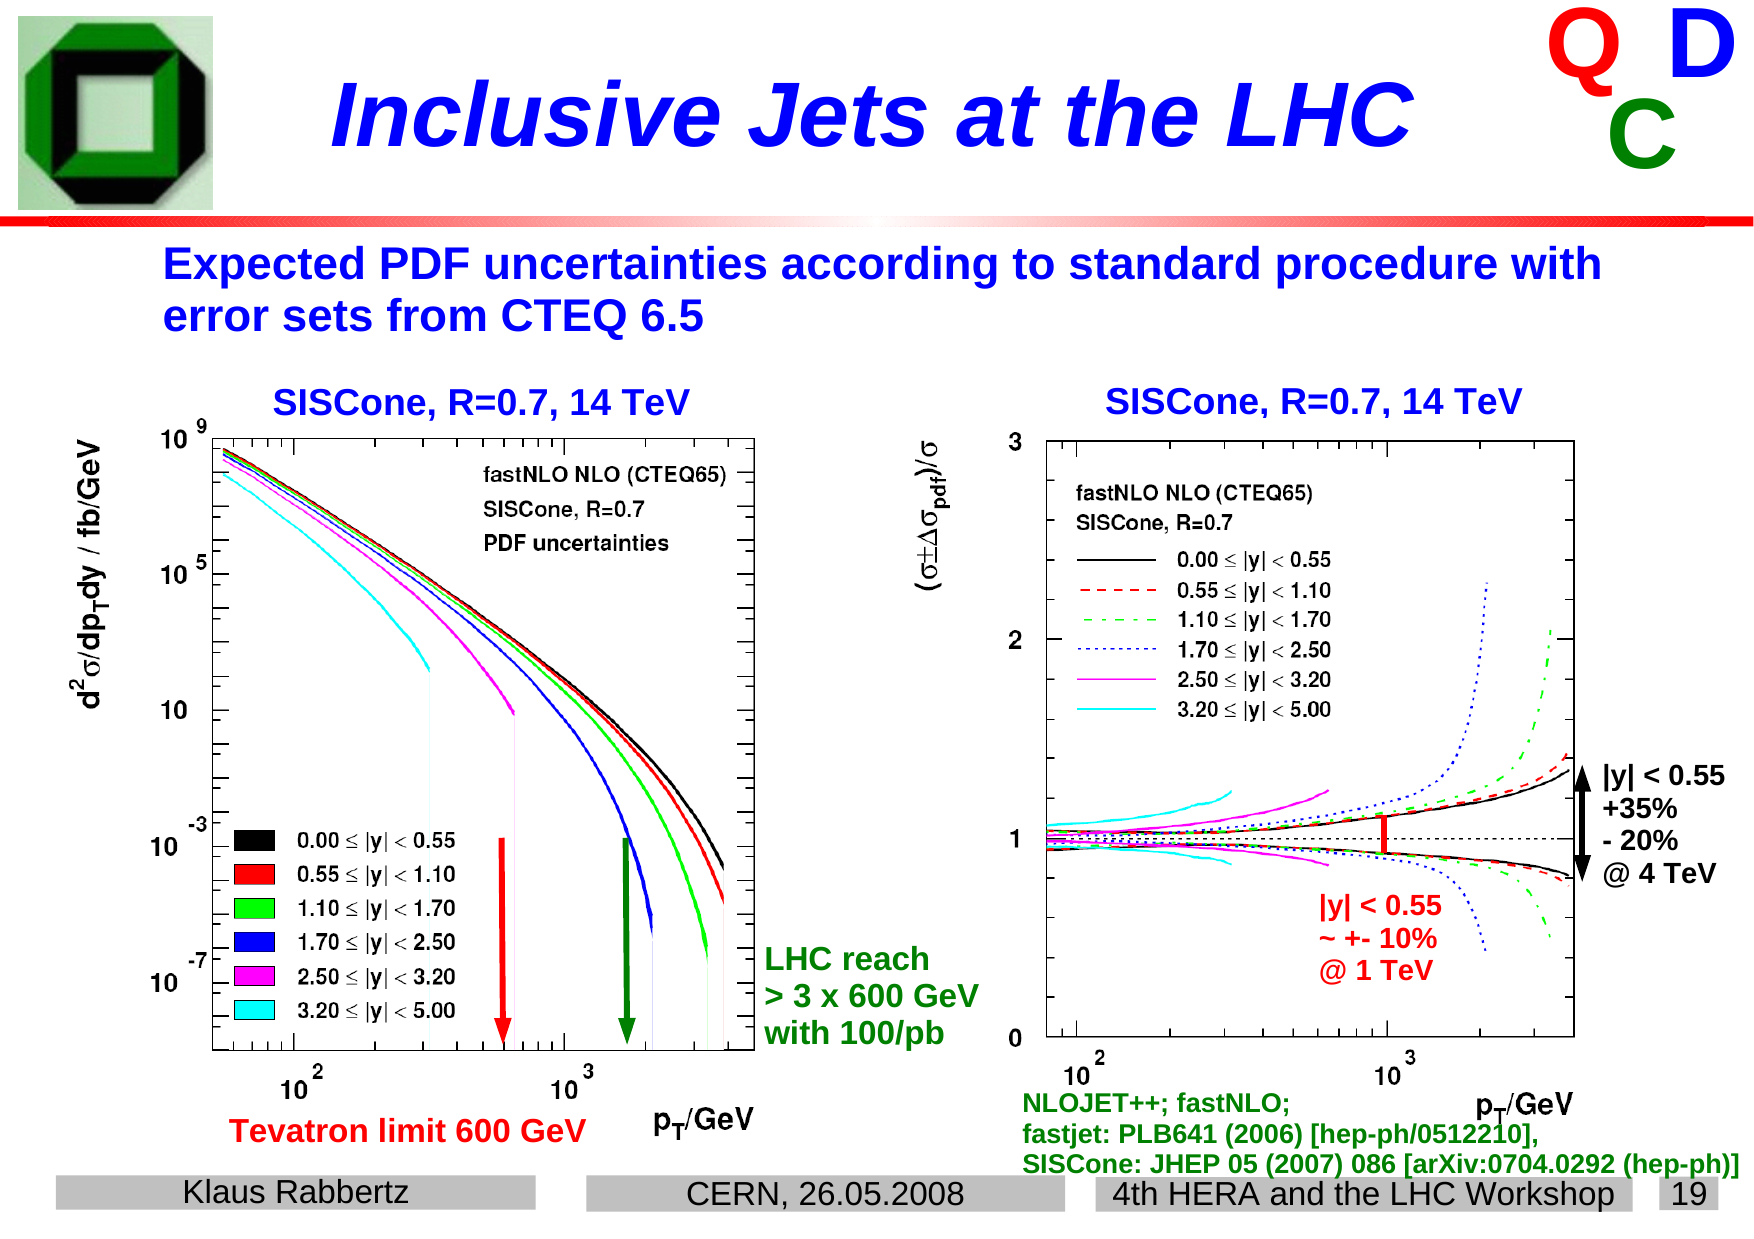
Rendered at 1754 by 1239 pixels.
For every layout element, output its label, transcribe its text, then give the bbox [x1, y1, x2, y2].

text_box NLOJET++; fastNLO; fastjet: PLB641 (2006) [hep-ph/0512210], SISCone: JHEP 05 (2007) 086 [arXiv:0704.0292 (hep-ph)] [1010, 1076, 1736, 1192]
text_box SISCone, R=0.7, 14 TeV [260, 369, 703, 436]
text_box SISCone, R=0.7, 14 TeV [1093, 369, 1536, 418]
title Inclusive Jets at the LHC [220, 27, 1525, 202]
text_box Expected PDF uncertainties according to standard procedure with error sets from CTEQ 6.5 [150, 226, 1706, 353]
text_box LHC reach > 3 x 600 GeV with 100/pb [752, 928, 993, 1064]
text_box |y| < 0.55 ~ +- 10% @ 1 TeV [1307, 876, 1452, 999]
picture [18, 16, 213, 210]
text_box Tevatron limit 600 GeV [217, 1101, 600, 1162]
picture [65, 415, 784, 1146]
picture [903, 418, 1602, 1128]
text_box |y| < 0.55 +35% - 20% @ 4 TeV [1590, 746, 1735, 902]
picture [1585, 792, 1590, 855]
